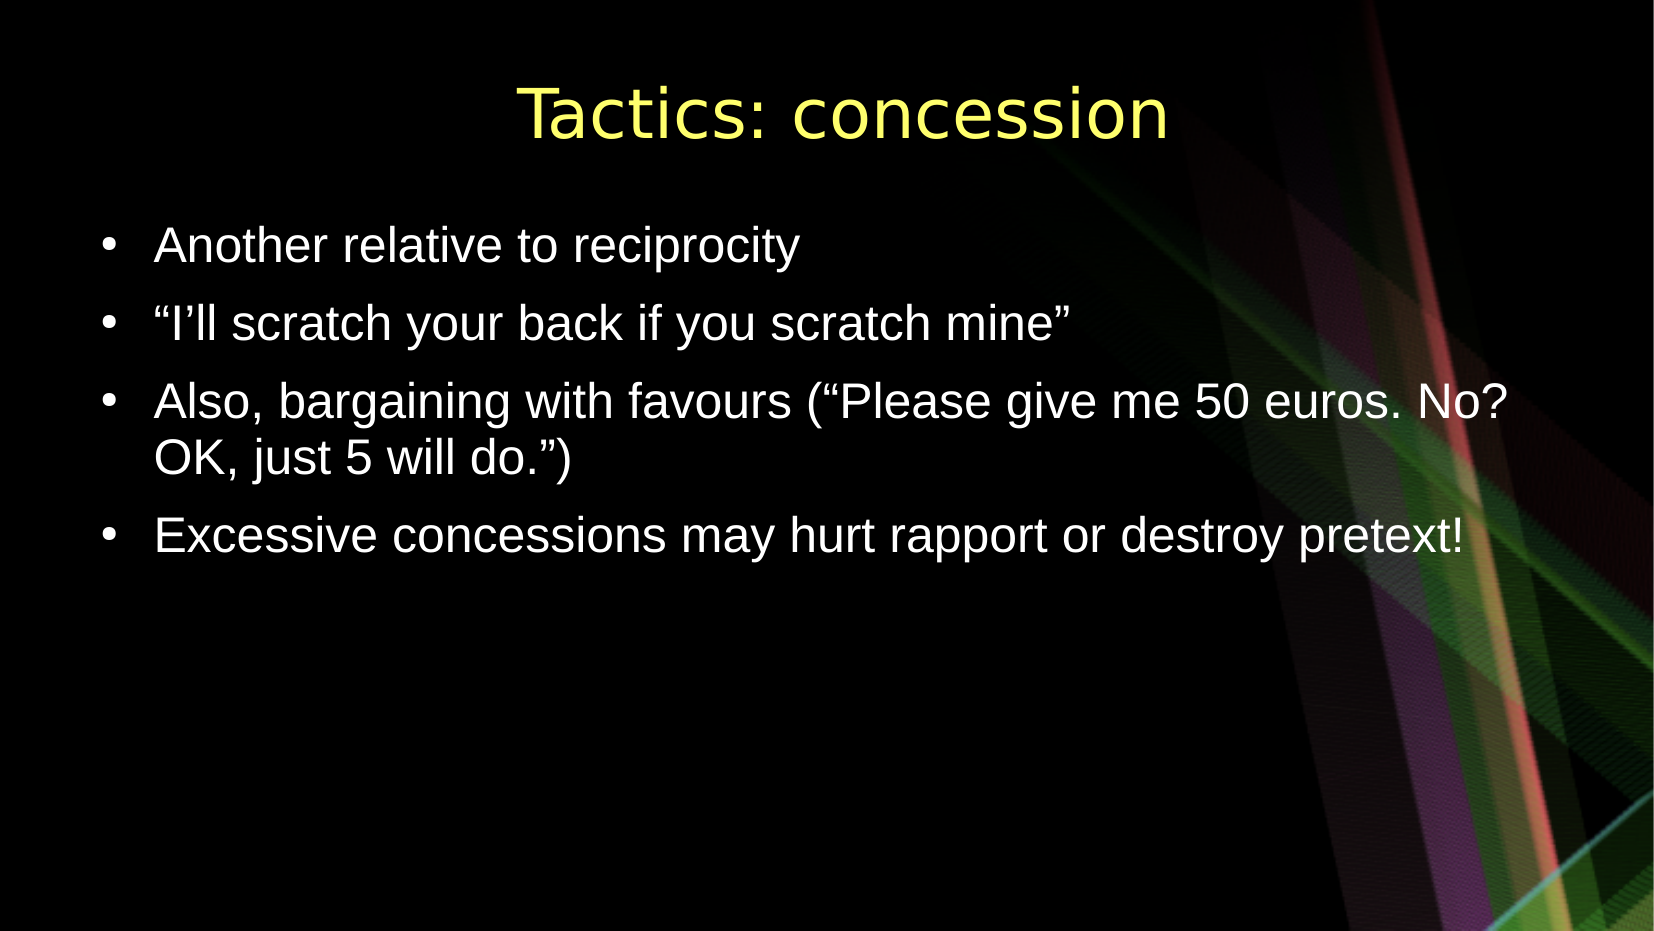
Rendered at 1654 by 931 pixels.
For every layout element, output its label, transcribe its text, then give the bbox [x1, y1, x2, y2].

title Tactics: concession [82, 37, 1607, 193]
picture [0, 0, 1654, 931]
list Another relative to reciprocity “I’ll scratch your back if you scratch mine” Also, bargaining with favours (“Please give me 50 euros. No? OK, just 5 will do.”) Excessive concessions may hurt rapport or destroy pretext! [82, 217, 1607, 898]
